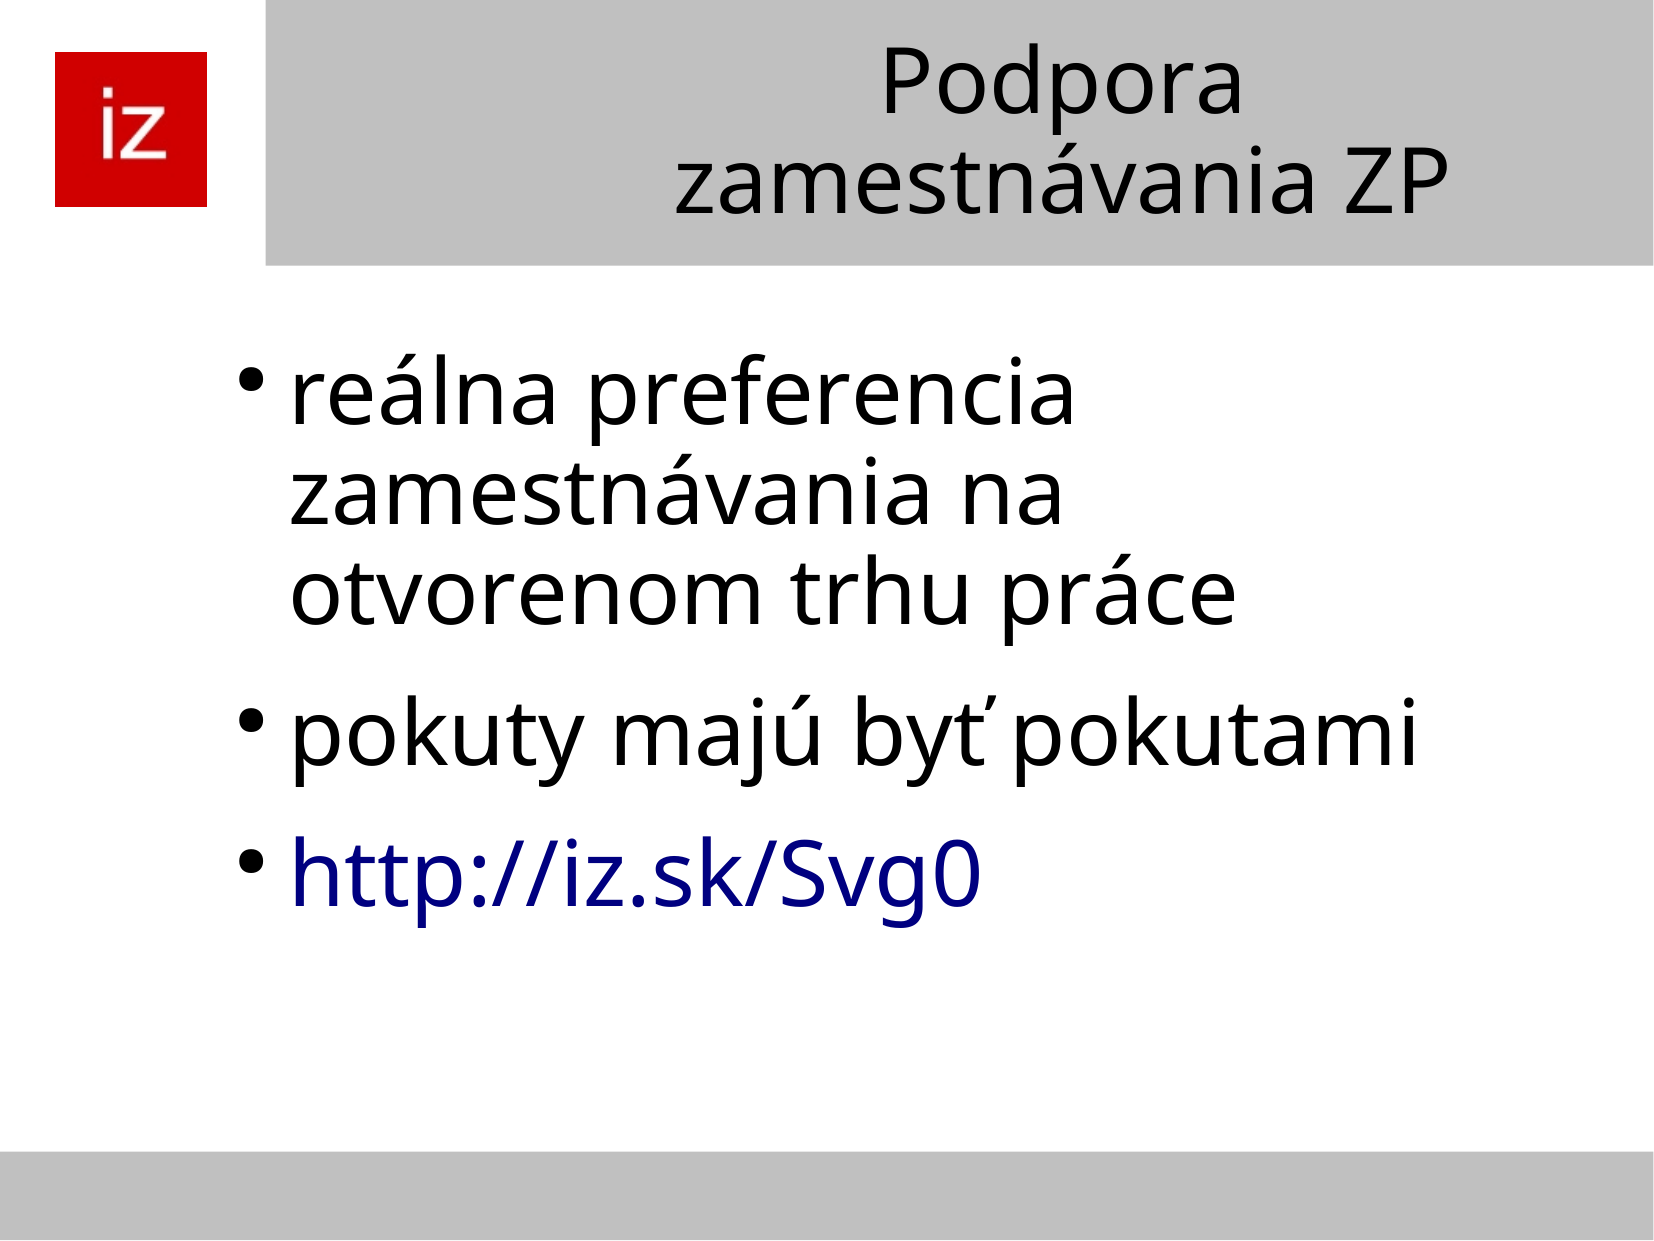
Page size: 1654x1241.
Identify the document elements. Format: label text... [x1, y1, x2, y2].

picture [55, 52, 207, 207]
title Podpora zamestnávania ZP [561, 29, 1565, 237]
list reálna preferencia zamestnávania na otvorenom trhu práce pokuty majú byť pokutami http://iz.sk/Svg0 [121, 344, 1533, 1126]
